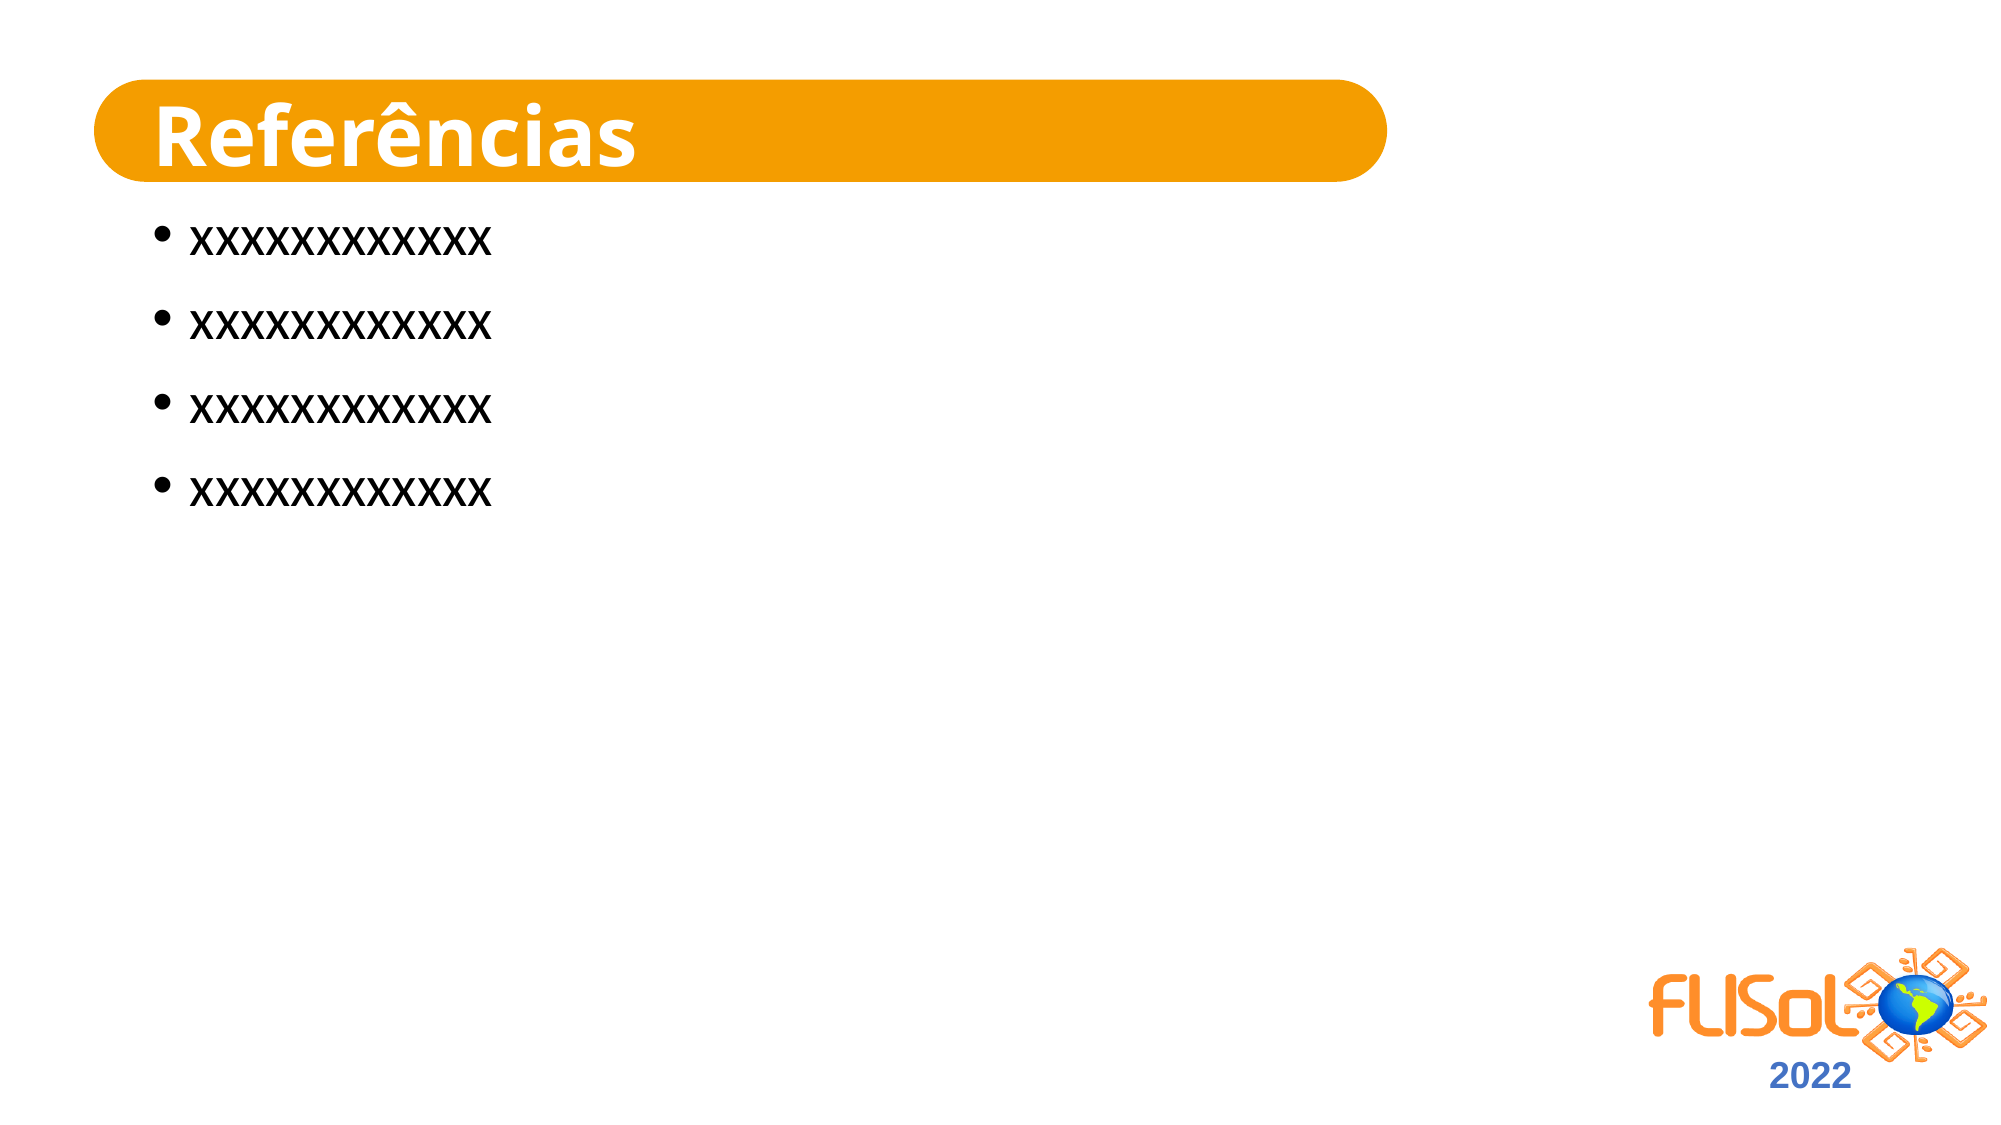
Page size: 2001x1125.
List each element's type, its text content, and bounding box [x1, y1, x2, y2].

list xxxxxxxxxxxx xxxxxxxxxxxx xxxxxxxxxxxx xxxxxxxxxxxx [137, 198, 1863, 1014]
title Referências [137, 80, 1432, 198]
